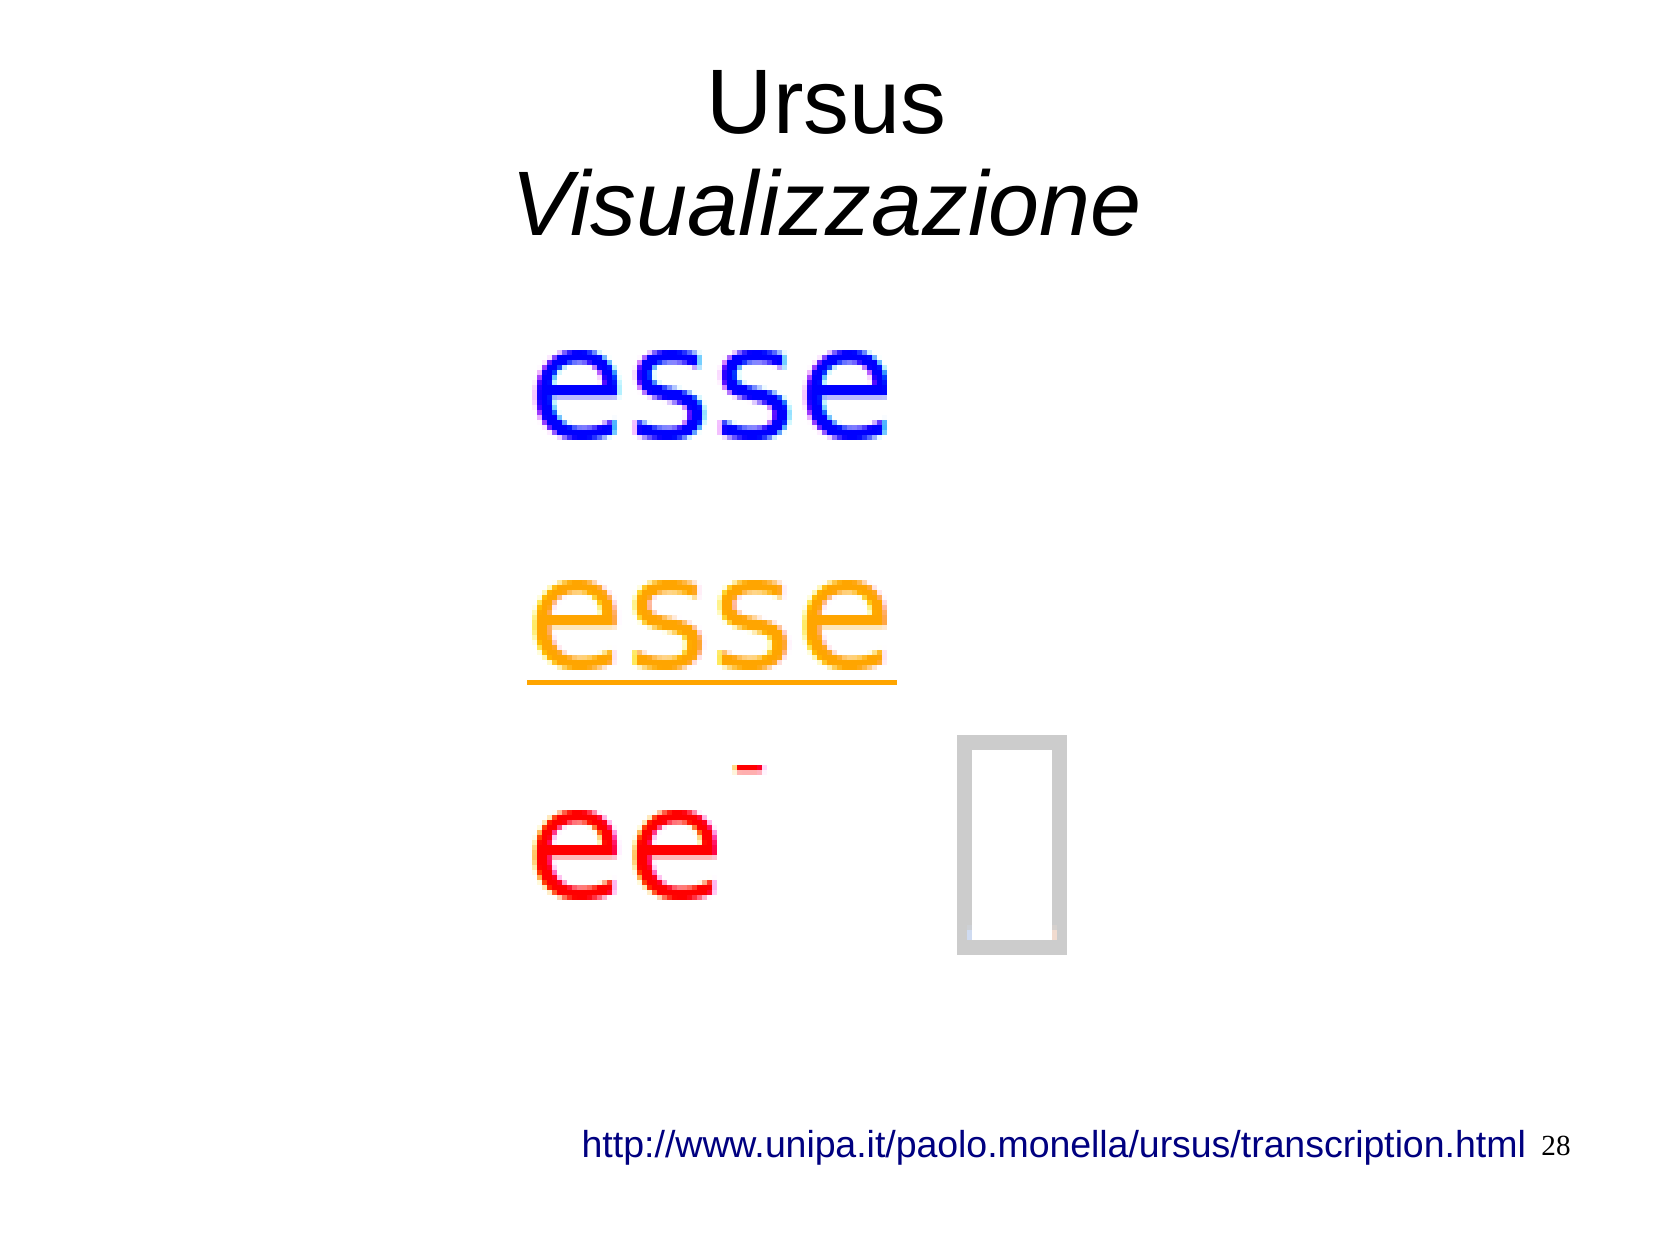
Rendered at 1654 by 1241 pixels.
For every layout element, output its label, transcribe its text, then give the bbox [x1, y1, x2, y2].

title Ursus Visualizzazione [82, 49, 1571, 257]
text_box http://www.unipa.it/paolo.monella/ursus/transcription.html [566, 1116, 1548, 1216]
picture [512, 290, 1142, 1010]
